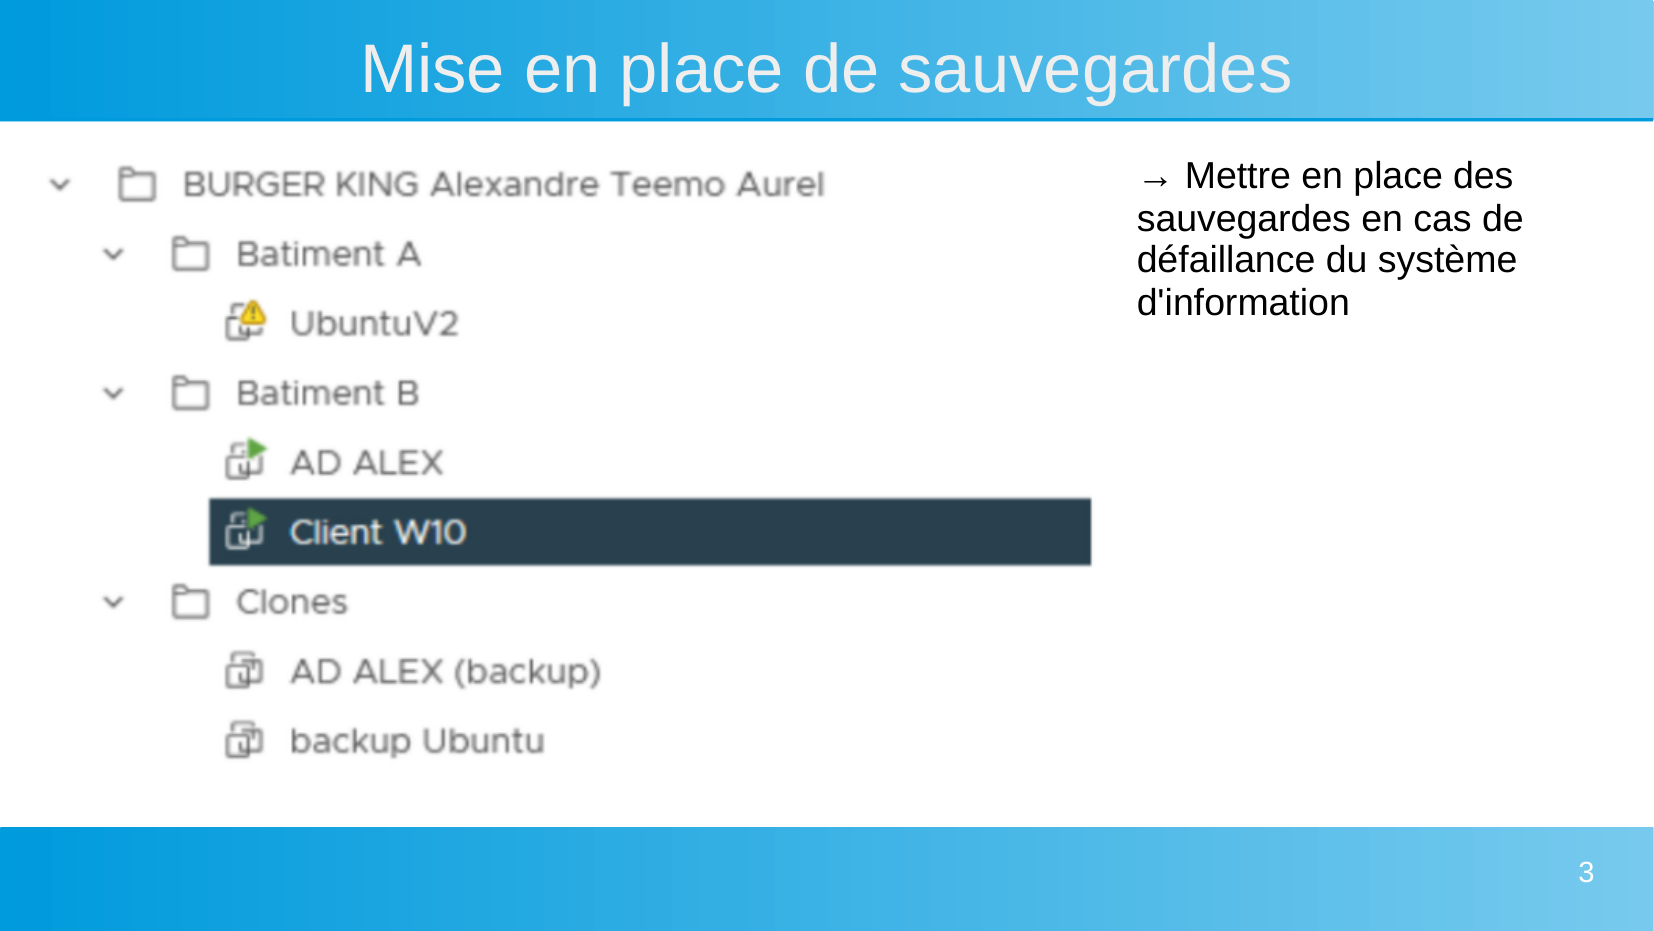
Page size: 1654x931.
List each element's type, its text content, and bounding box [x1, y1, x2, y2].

picture [29, 149, 1103, 789]
title Mise en place de sauvegardes [59, 29, 1595, 108]
text_box → Mettre en place des sauvegardes en cas de défaillance du système d'information [1122, 147, 1625, 798]
